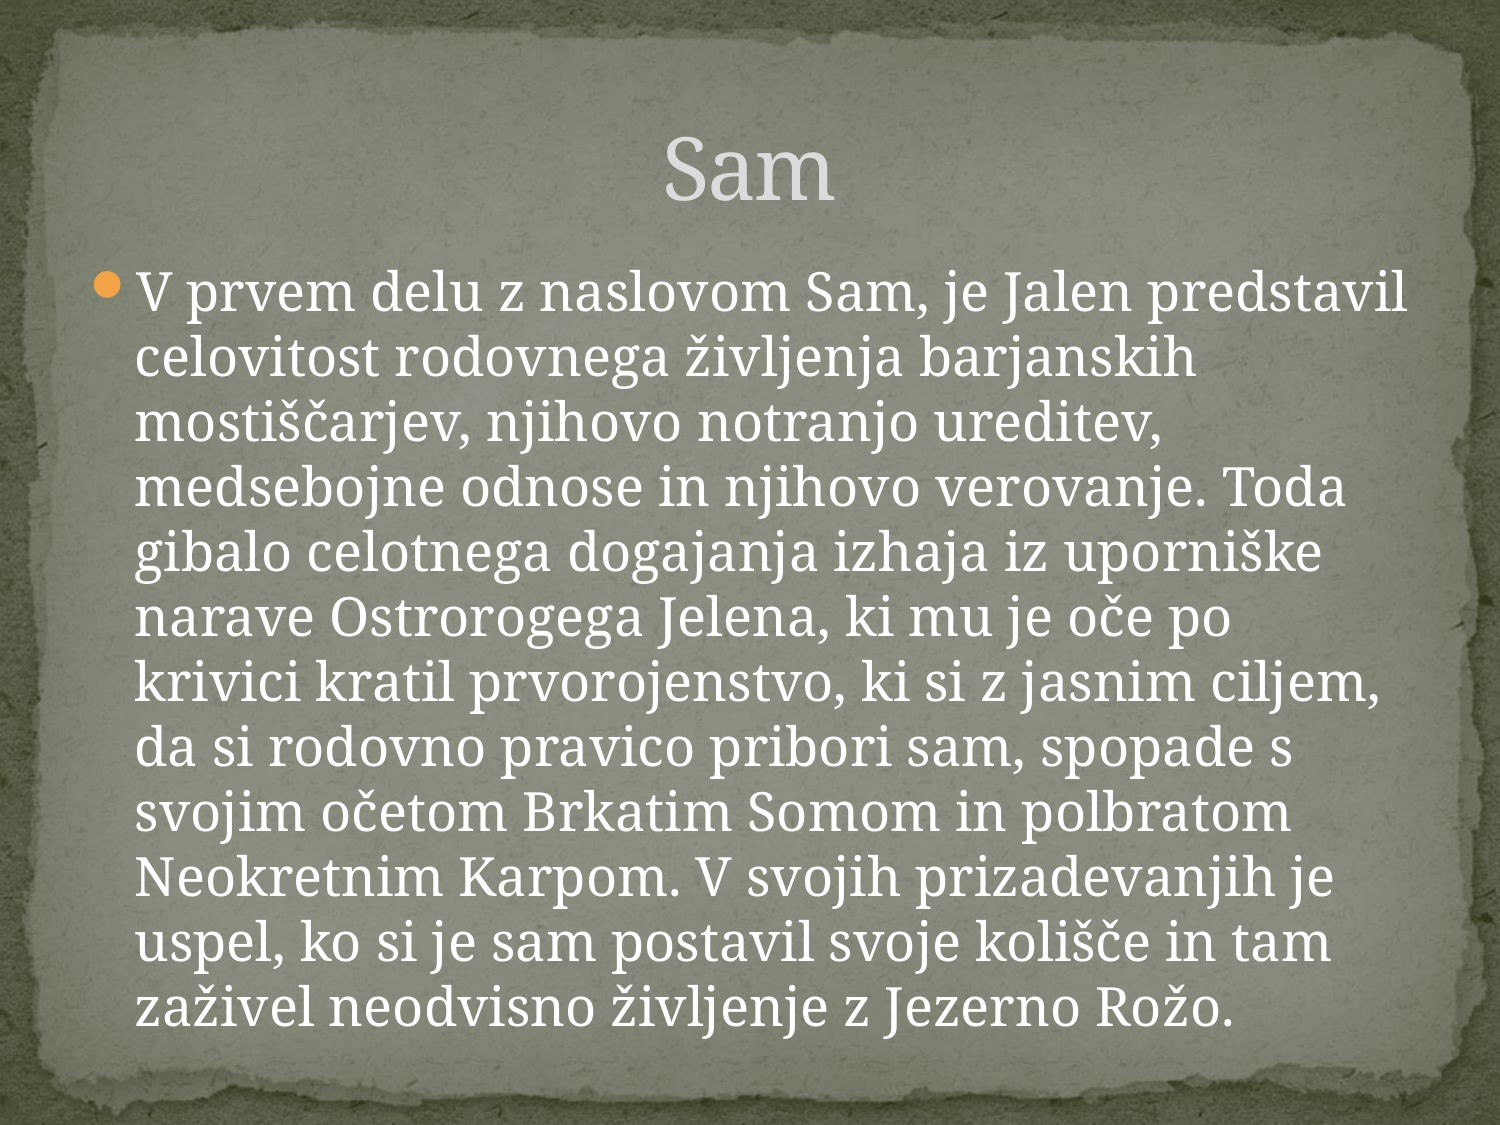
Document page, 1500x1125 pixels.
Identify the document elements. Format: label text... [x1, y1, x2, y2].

list V prvem delu z naslovom Sam, je Jalen predstavil celovitost rodovnega življenja barjanskih mostiščarjev, njihovo notranjo ureditev, medsebojne odnose in njihovo verovanje. Toda gibalo celotnega dogajanja izhaja iz uporniške narave Ostrorogega Jelena, ki mu je oče po krivici kratil prvorojenstvo, ki si z jasnim ciljem, da si rodovno pravico pribori sam, spopade s svojim očetom Brkatim Somom in polbratom Neokretnim Karpom. V svojih prizadevanjih je uspel, ko si je sam postavil svoje kolišče in tam zaživel neodvisno življenje z Jezerno Rožo. [75, 249, 1425, 1000]
title Sam [75, 24, 1425, 225]
picture [0, 0, 1500, 1125]
